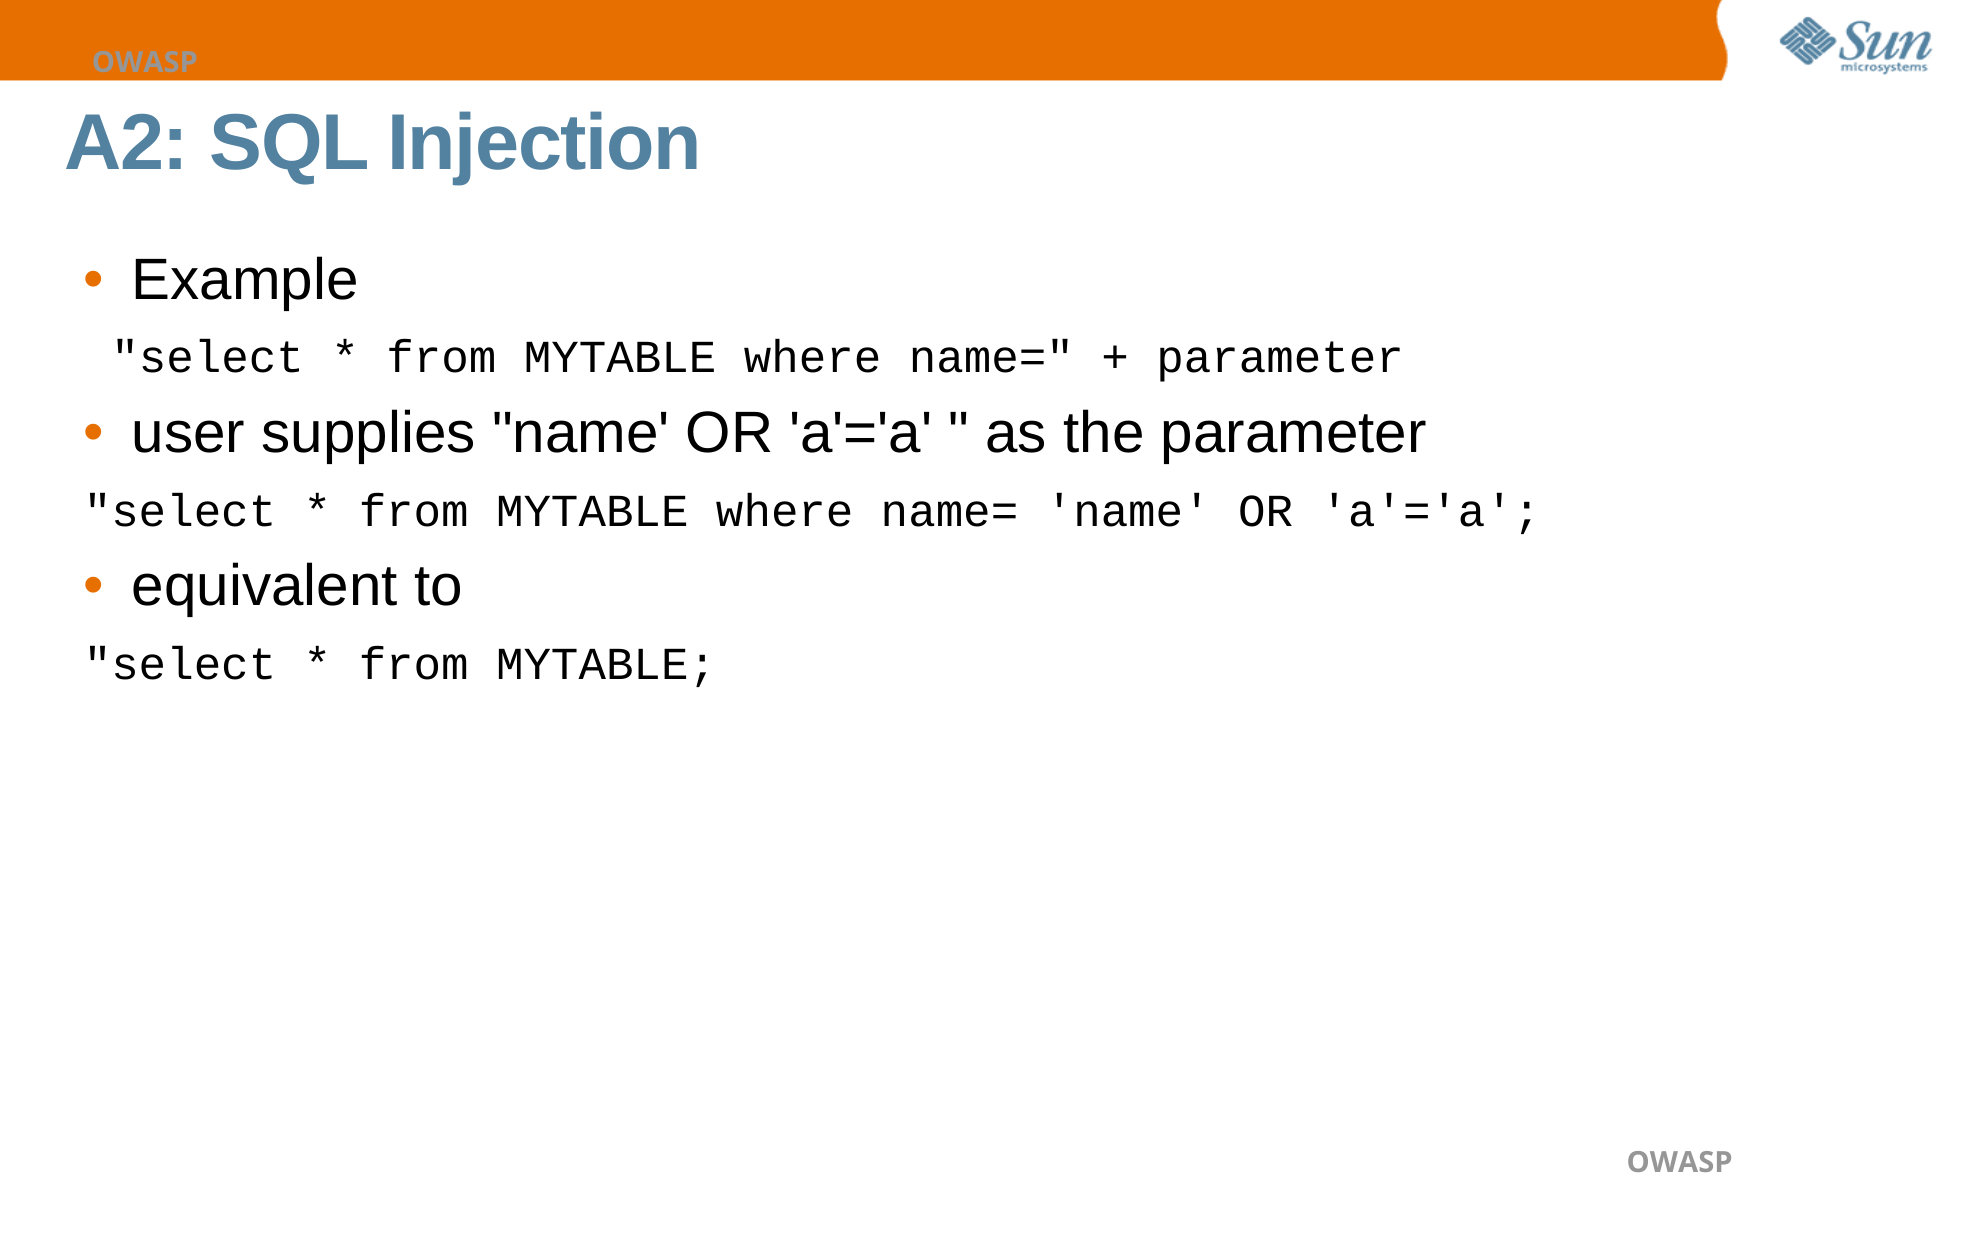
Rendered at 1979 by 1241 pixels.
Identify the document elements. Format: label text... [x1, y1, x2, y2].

list Example "select * from MYTABLE where name=" + parameter user supplies "name' OR 'a'='a' " as the parameter "select * from MYTABLE where name= 'name' OR 'a'='a'; equivalent to "select * from MYTABLE; [49, 247, 1929, 1241]
picture [0, 0, 1979, 83]
title A2: SQL Injection [49, 73, 1880, 217]
